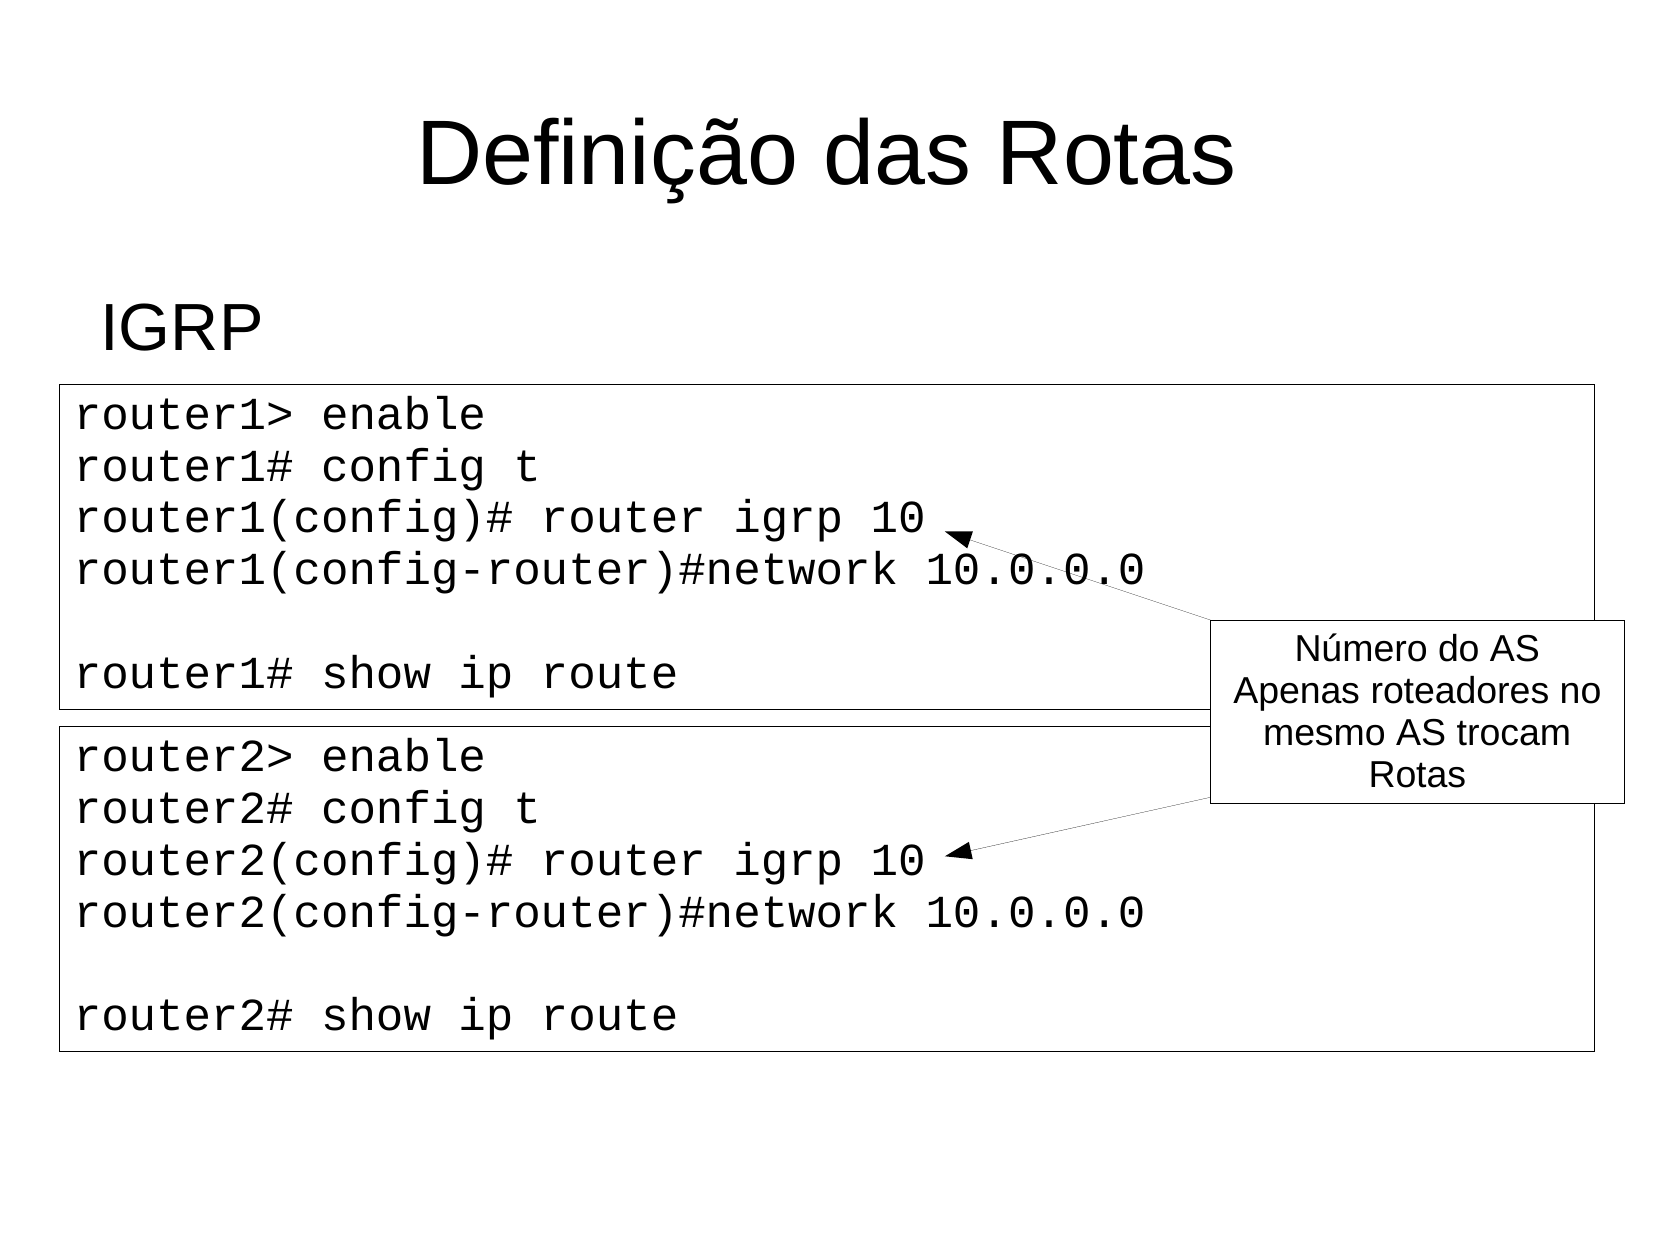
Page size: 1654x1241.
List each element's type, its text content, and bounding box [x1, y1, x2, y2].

list IGRP [82, 290, 1571, 384]
text_box Número do AS Apenas roteadores no mesmo AS trocam Rotas [1210, 620, 1625, 804]
text_box router1> enable router1# config t router1(config)# router igrp 10 router1(config-router)#network 10.0.0.0 router1# show ip route [59, 384, 1595, 692]
text_box router2> enable router2# config t router2(config)# router igrp 10 router2(config-router)#network 10.0.0.0 router2# show ip route [59, 726, 1595, 1035]
title Definição das Rotas [82, 56, 1571, 250]
